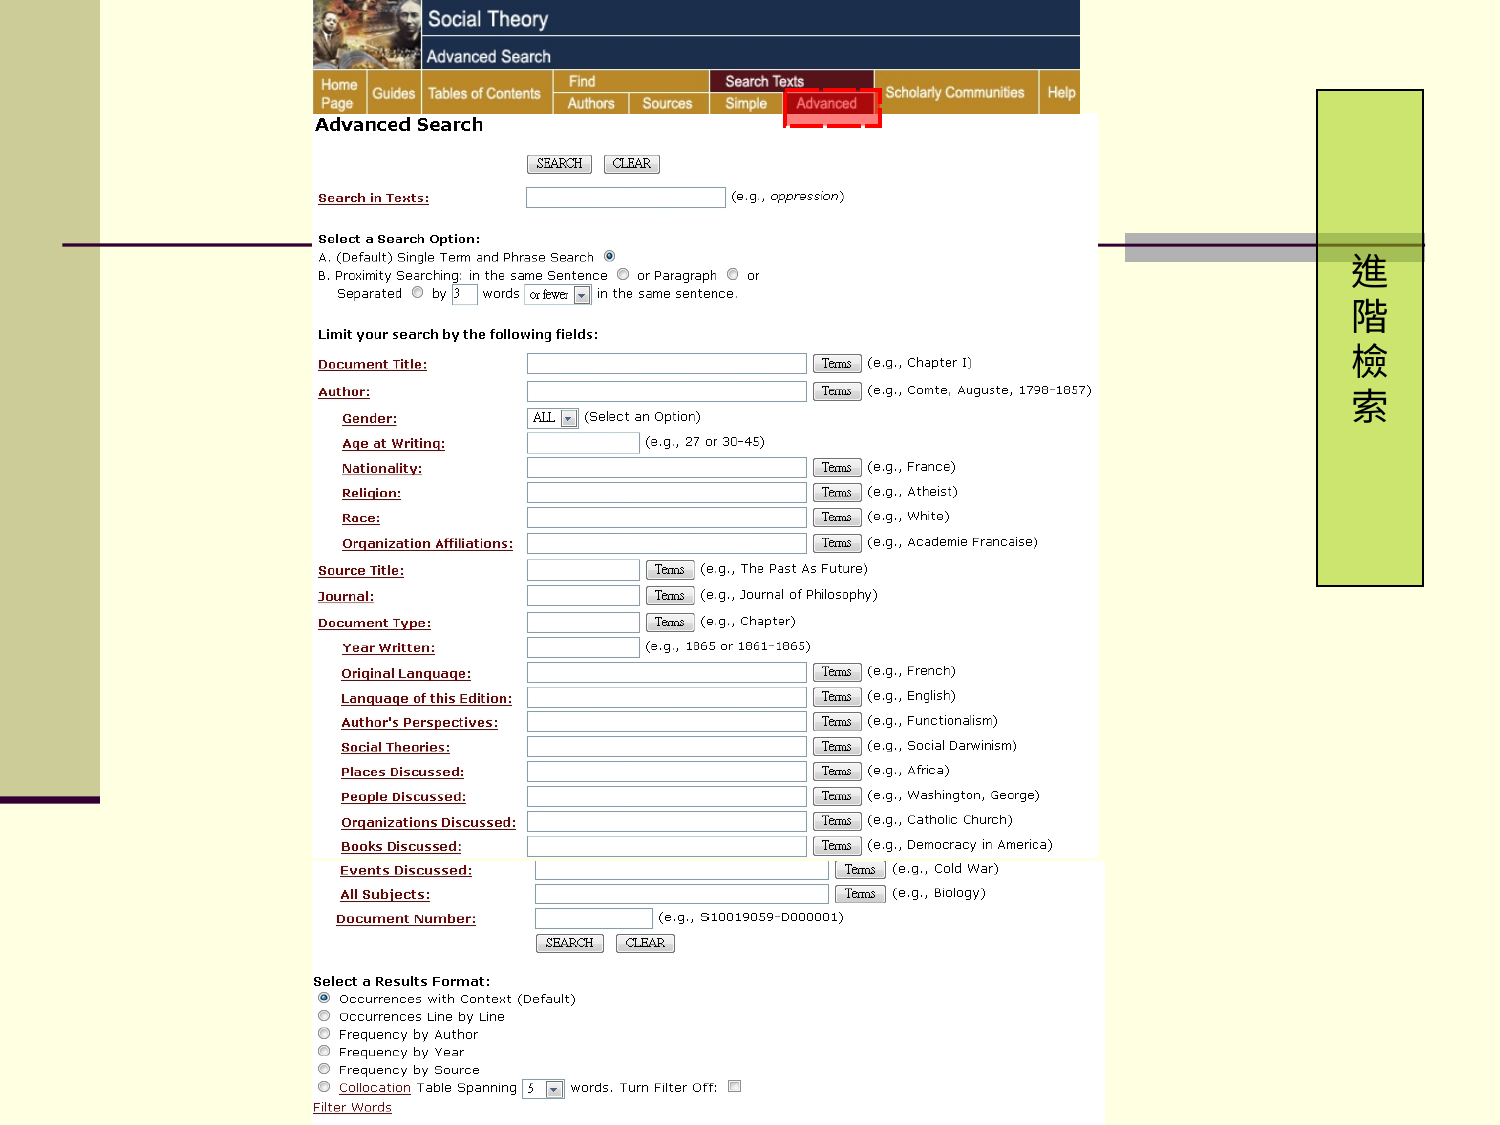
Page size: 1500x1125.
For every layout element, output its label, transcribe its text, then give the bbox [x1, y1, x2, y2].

picture [312, 0, 1098, 858]
text_box 進 階 檢 索 [1317, 90, 1423, 586]
picture [312, 861, 1105, 1125]
text_box [785, 90, 880, 126]
